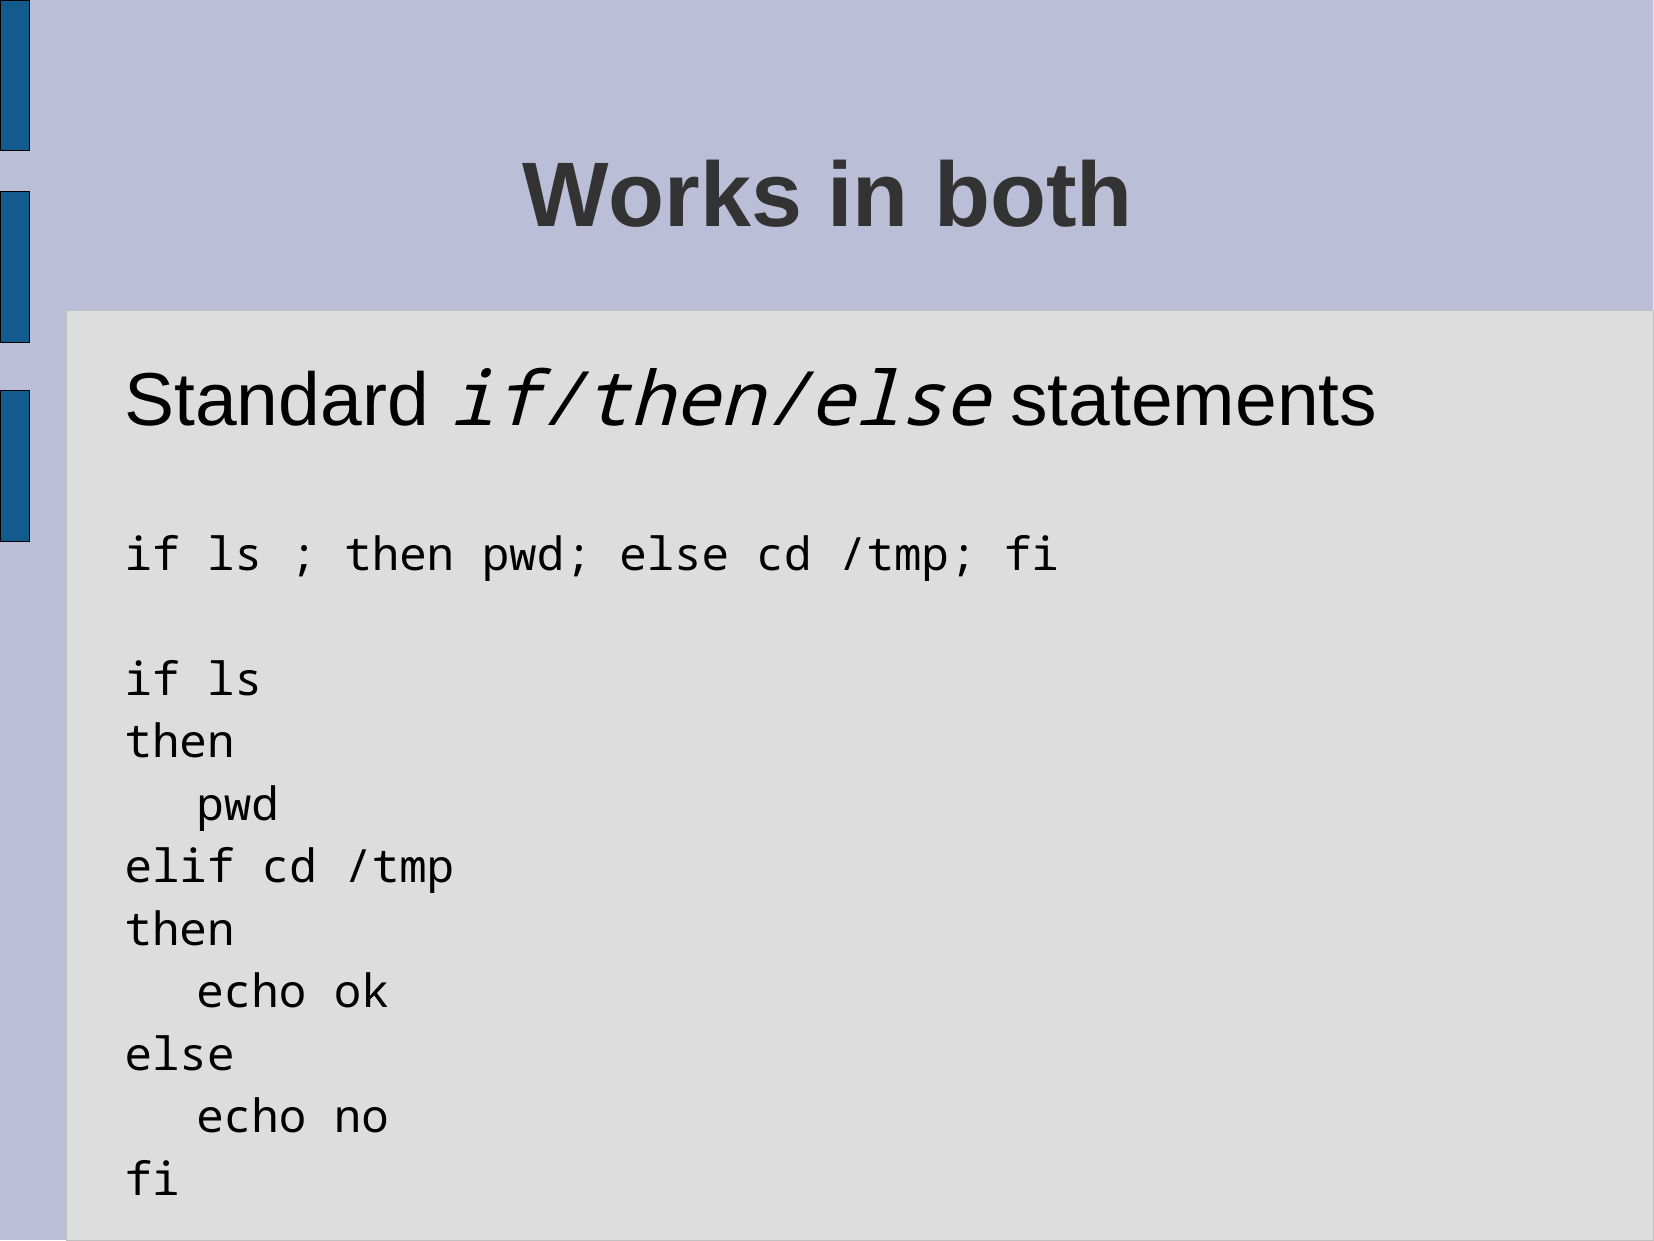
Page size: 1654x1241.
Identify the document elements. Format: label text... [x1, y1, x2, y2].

list Standard if/then/else statements if ls ; then pwd; else cd /tmp; fi if ls then pwd elif cd /tmp then echo ok else echo no fi [121, 344, 1534, 1179]
title Works in both [121, 98, 1534, 291]
